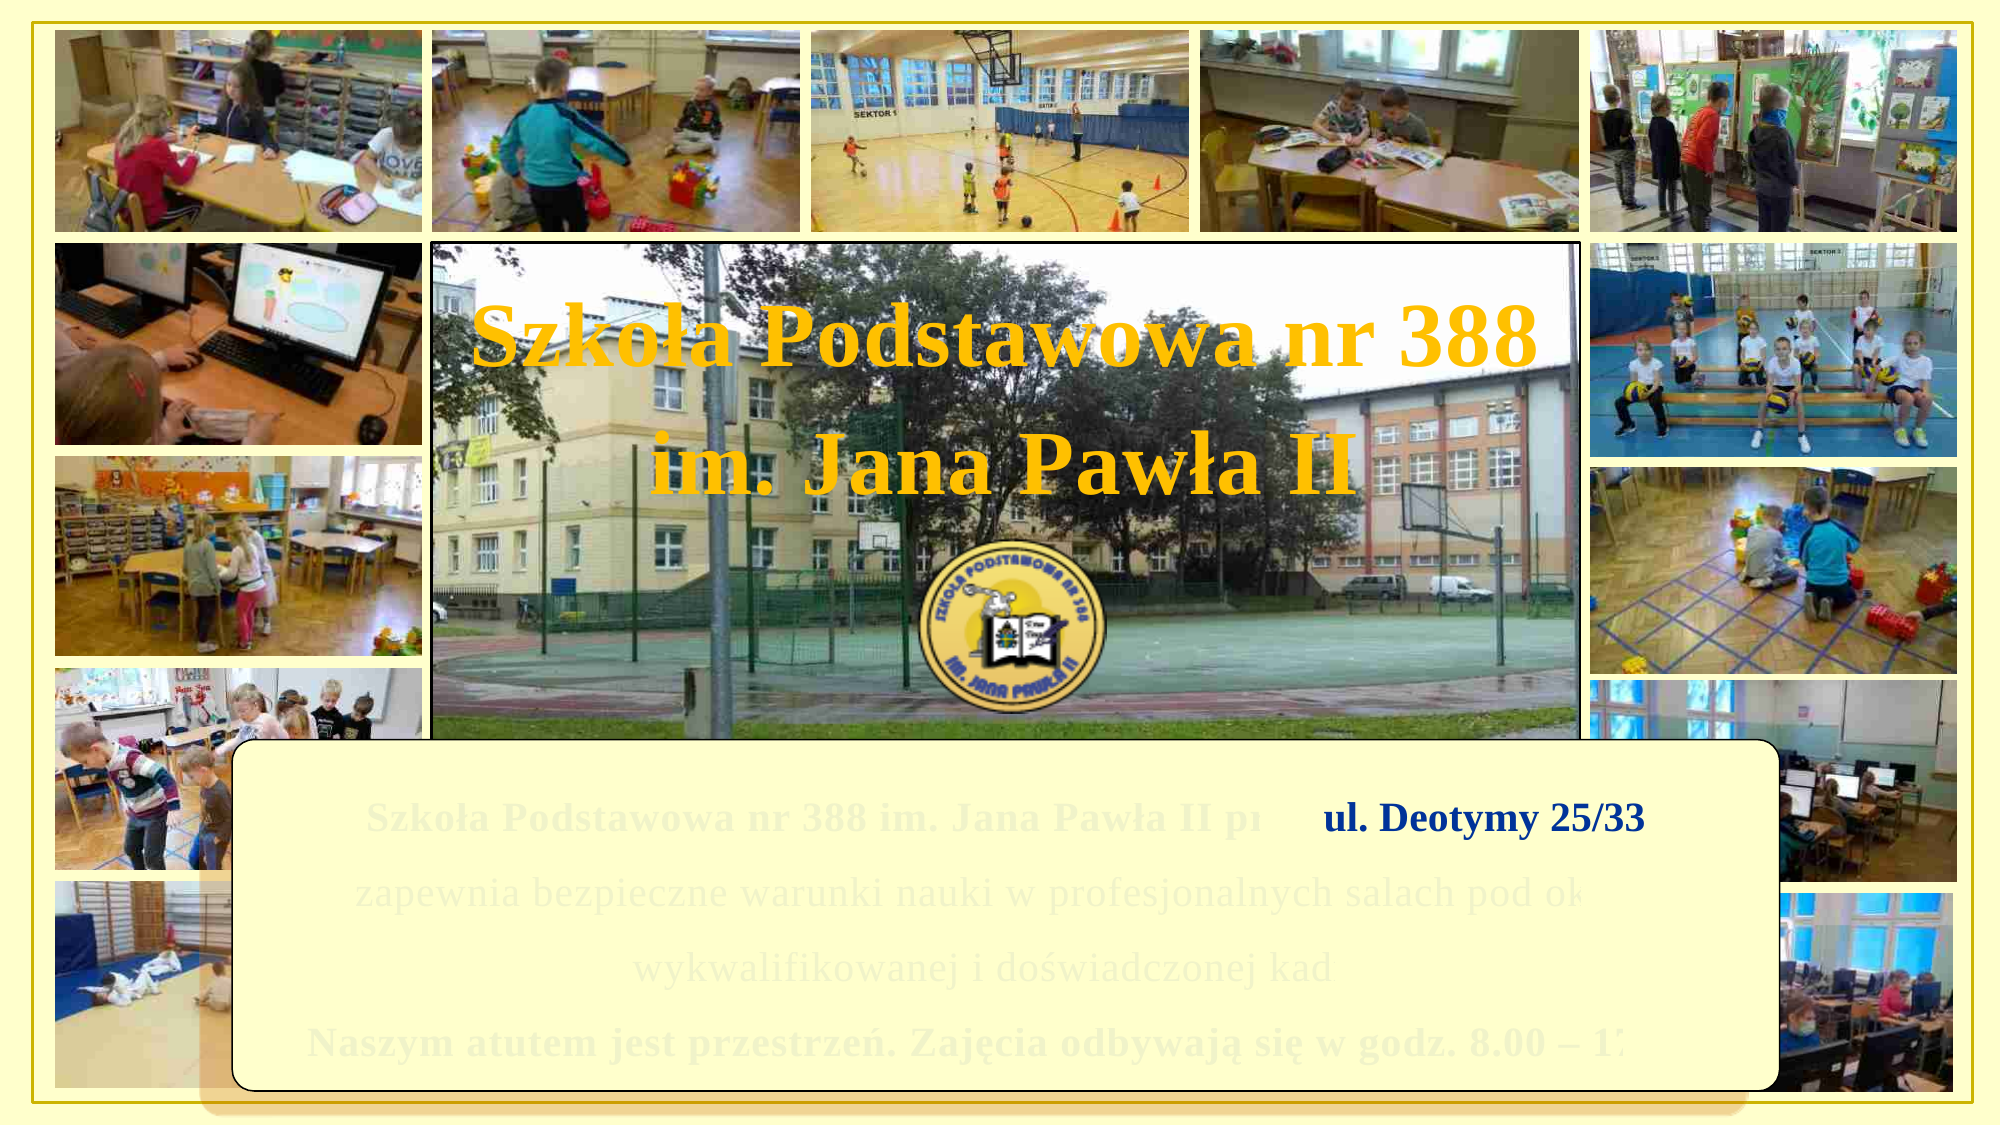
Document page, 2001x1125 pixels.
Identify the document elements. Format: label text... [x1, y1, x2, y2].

picture [1590, 680, 1957, 882]
picture [55, 456, 422, 656]
picture [432, 30, 800, 232]
picture [55, 668, 422, 870]
picture [55, 243, 422, 445]
picture [1200, 30, 1579, 232]
picture [1590, 30, 1957, 232]
picture [1590, 467, 1957, 674]
picture [1590, 243, 1957, 457]
picture [432, 538, 1579, 739]
picture [1578, 893, 1953, 1092]
picture [55, 881, 241, 1088]
text_box Szkoła Podstawowa nr 388 im. Jana Pawła II przy ul. Deotymy 25/33 zapewnia bezpieczne warunki nauki w profesjonalnych salach pod okiem wykwalifikowanej i doświadczonej kadry. Naszym atutem jest przestrzeń. Zajęcia odbywają się w godz. 8.00 – 17.00. [232, 739, 1780, 1091]
list Szkoła Podstawowa nr 388 im. Jana Pawła II [291, 267, 1720, 670]
picture [811, 30, 1189, 232]
picture [432, 243, 1579, 267]
picture [55, 30, 422, 232]
